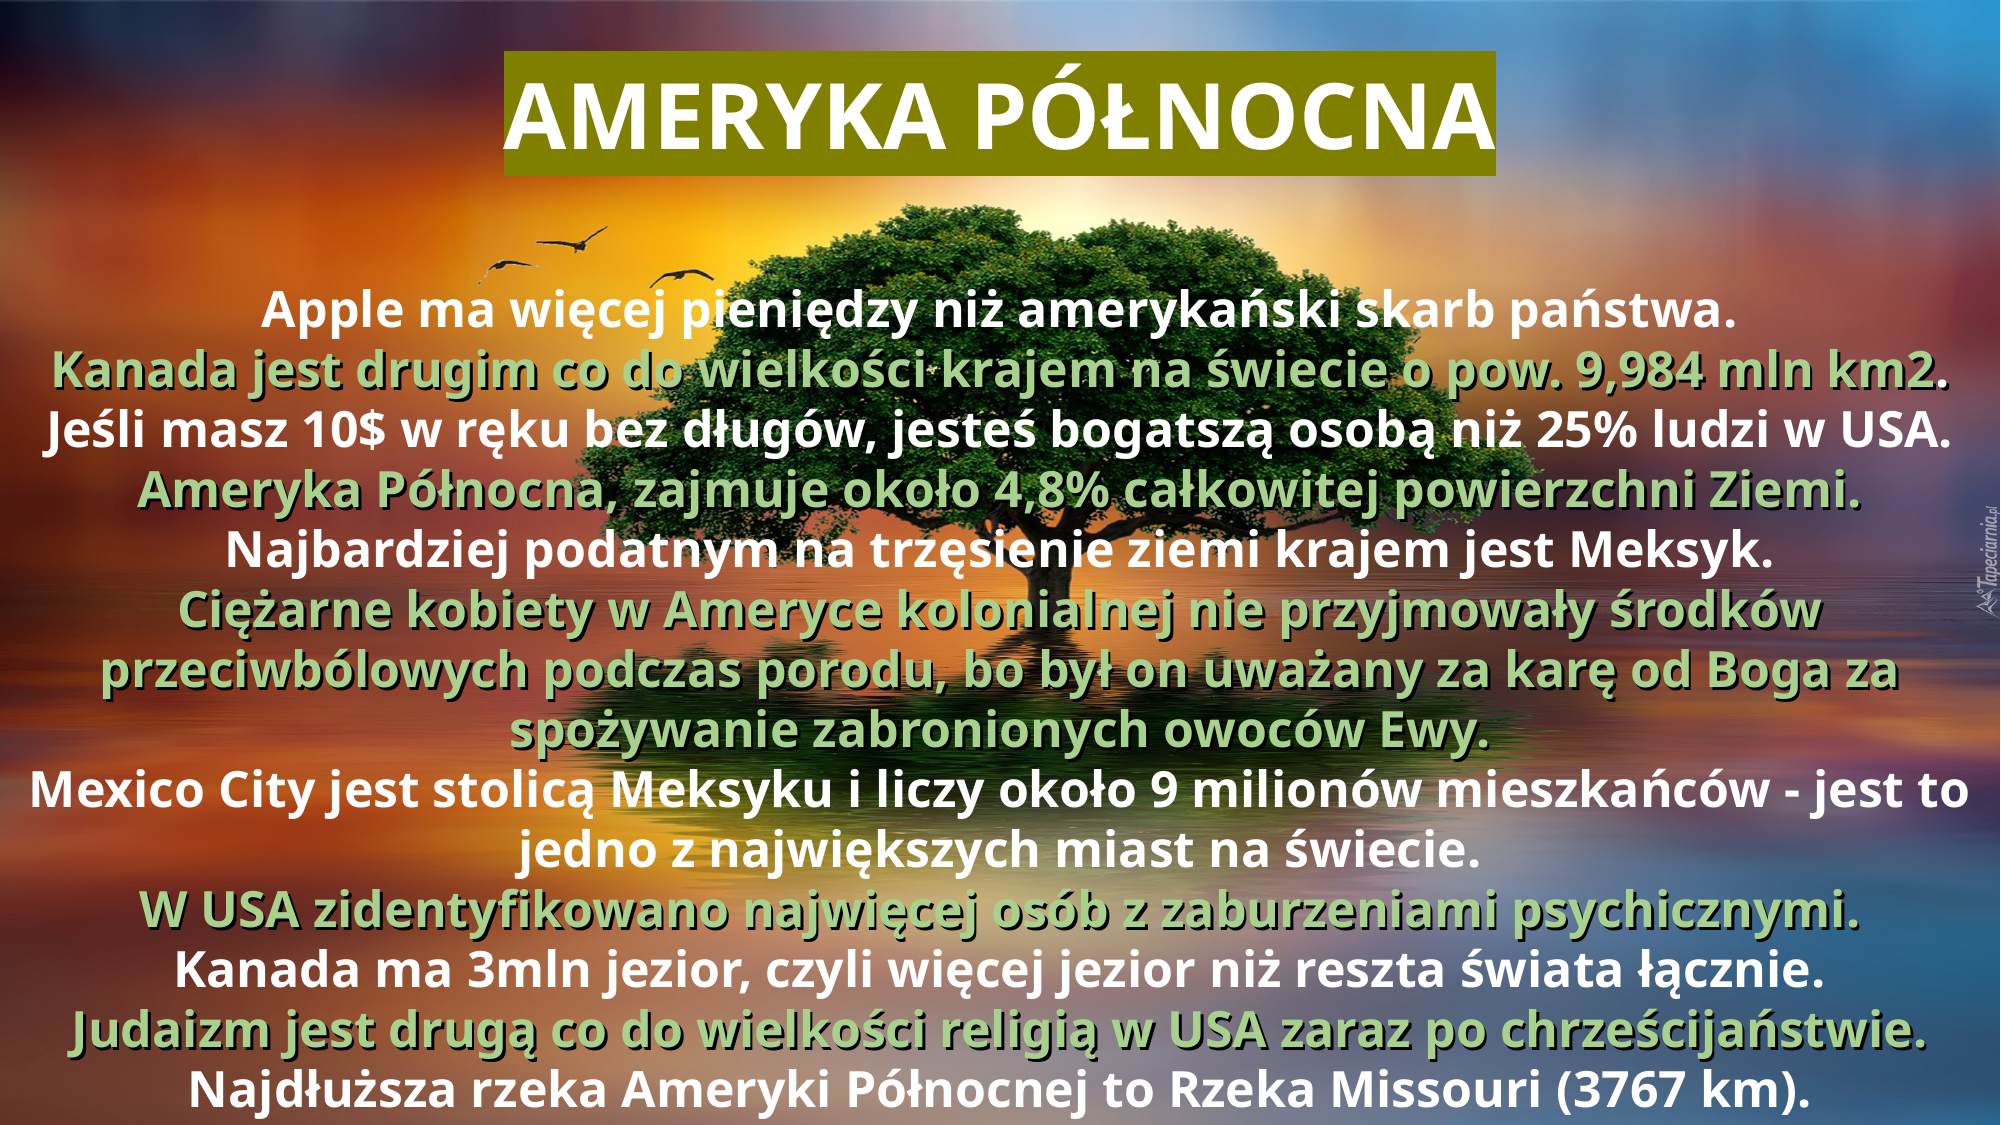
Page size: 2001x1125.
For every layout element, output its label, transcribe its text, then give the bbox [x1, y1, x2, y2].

text_box AMERYKA PÓŁNOCNA Apple ma więcej pieniędzy niż amerykański skarb państwa. Kanada jest drugim co do wielkości krajem na świecie o pow. 9,984 mln km2. Jeśli masz 10$ w ręku bez długów, jesteś bogatszą osobą niż 25% ludzi w USA. Ameryka Północna, zajmuje około 4,8% całkowitej powierzchni Ziemi. Najbardziej podatnym na trzęsienie ziemi krajem jest Meksyk. Ciężarne kobiety w Ameryce kolonialnej nie przyjmowały środków przeciwbólowych podczas porodu, bo był on uważany za karę od Boga za spożywanie zabronionych owoców Ewy. Mexico City jest stolicą Meksyku i liczy około 9 milionów mieszkańców - jest to jedno z największych miast na świecie. W USA zidentyfikowano najwięcej osób z zaburzeniami psychicznymi. Kanada ma 3mln jezior, czyli więcej jezior niż reszta świata łącznie. Judaizm jest drugą co do wielkości religią w USA zaraz po chrześcijaństwie. Najdłuższa rzeka Ameryki Północnej to Rzeka Missouri (3767 km). [0, 0, 2000, 1125]
